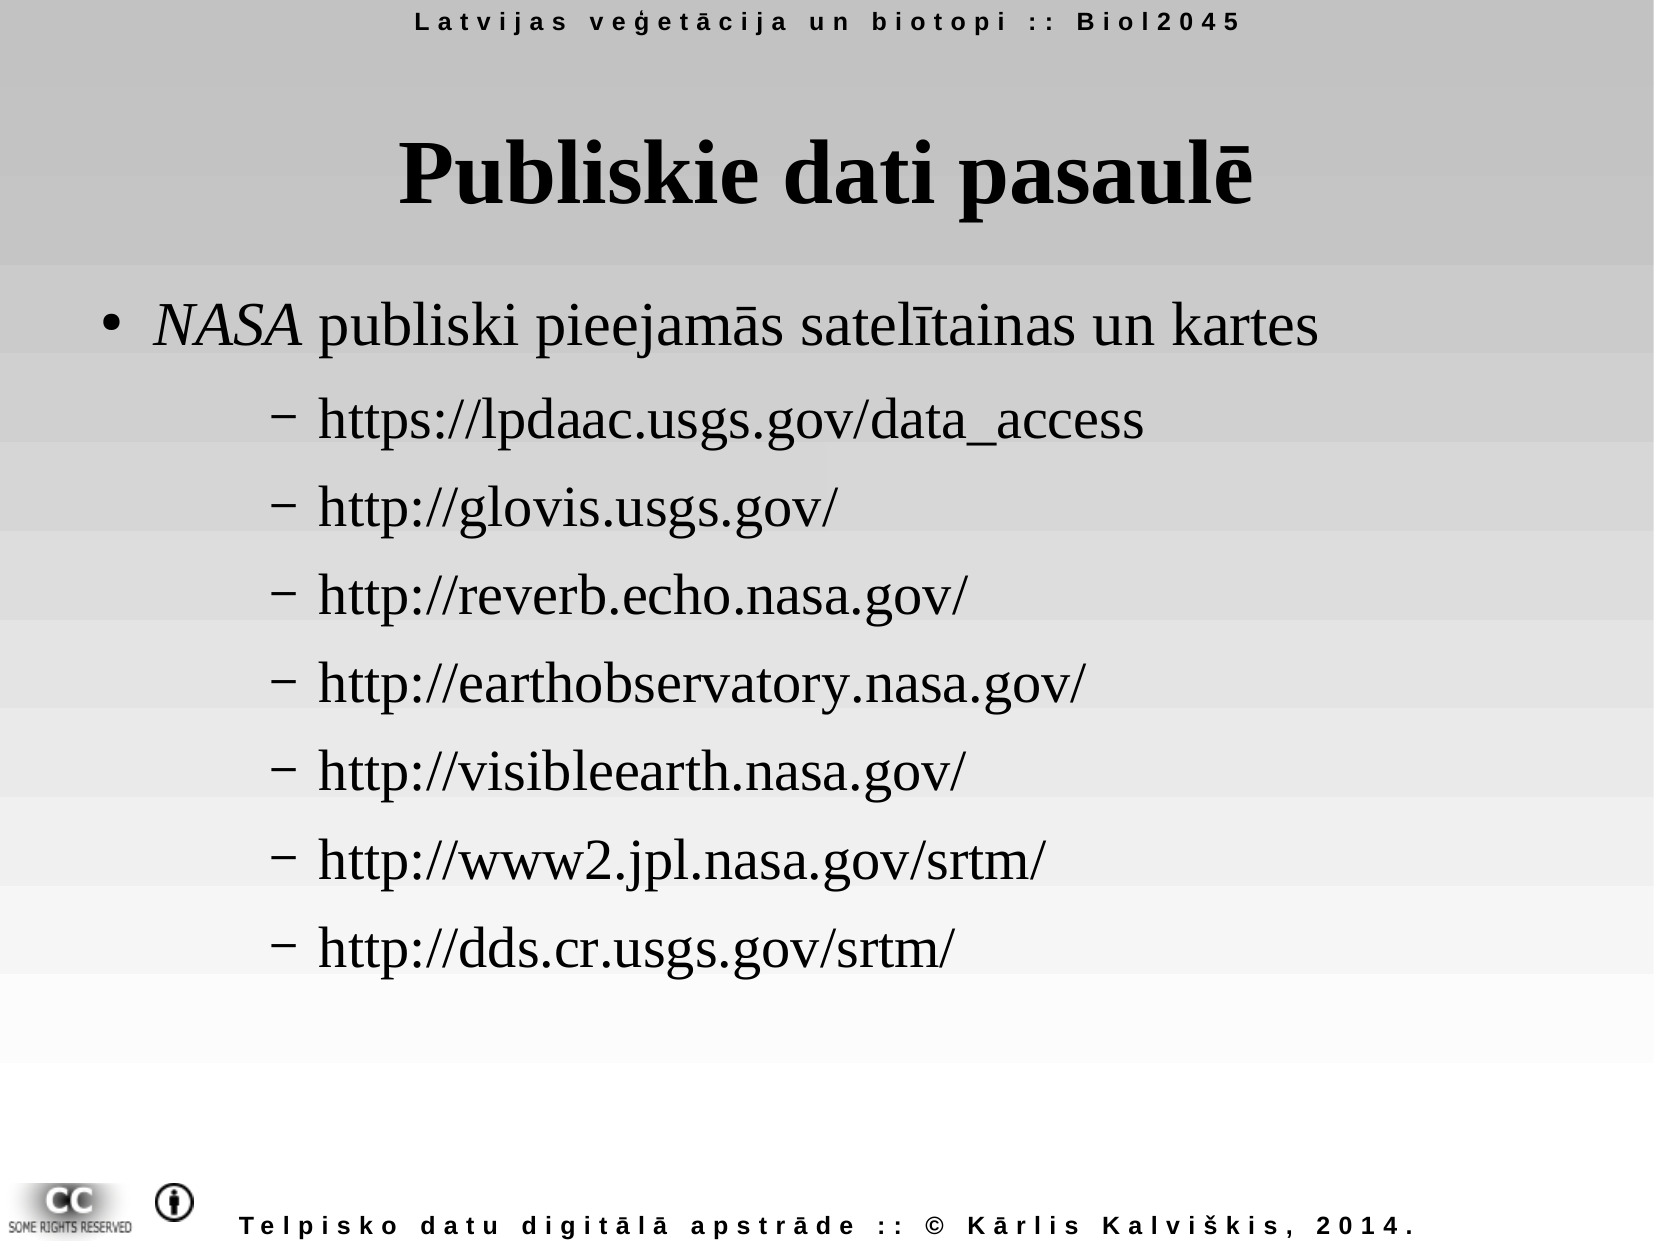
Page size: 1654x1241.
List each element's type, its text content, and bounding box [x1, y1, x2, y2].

picture [0, 0, 1654, 1241]
title Publiskie dati pasaulē [29, 56, 1625, 289]
list NASA publiski pieejamās satelītainas un kartes https://lpdaac.usgs.gov/data_access http://glovis.usgs.gov/ http://reverb.echo.nasa.gov/ http://earthobservatory.nasa.gov/ http://visibleearth.nasa.gov/ http://www2.jpl.nasa.gov/srtm/ http://dds.cr.usgs.gov/srtm/ [82, 289, 1571, 1098]
